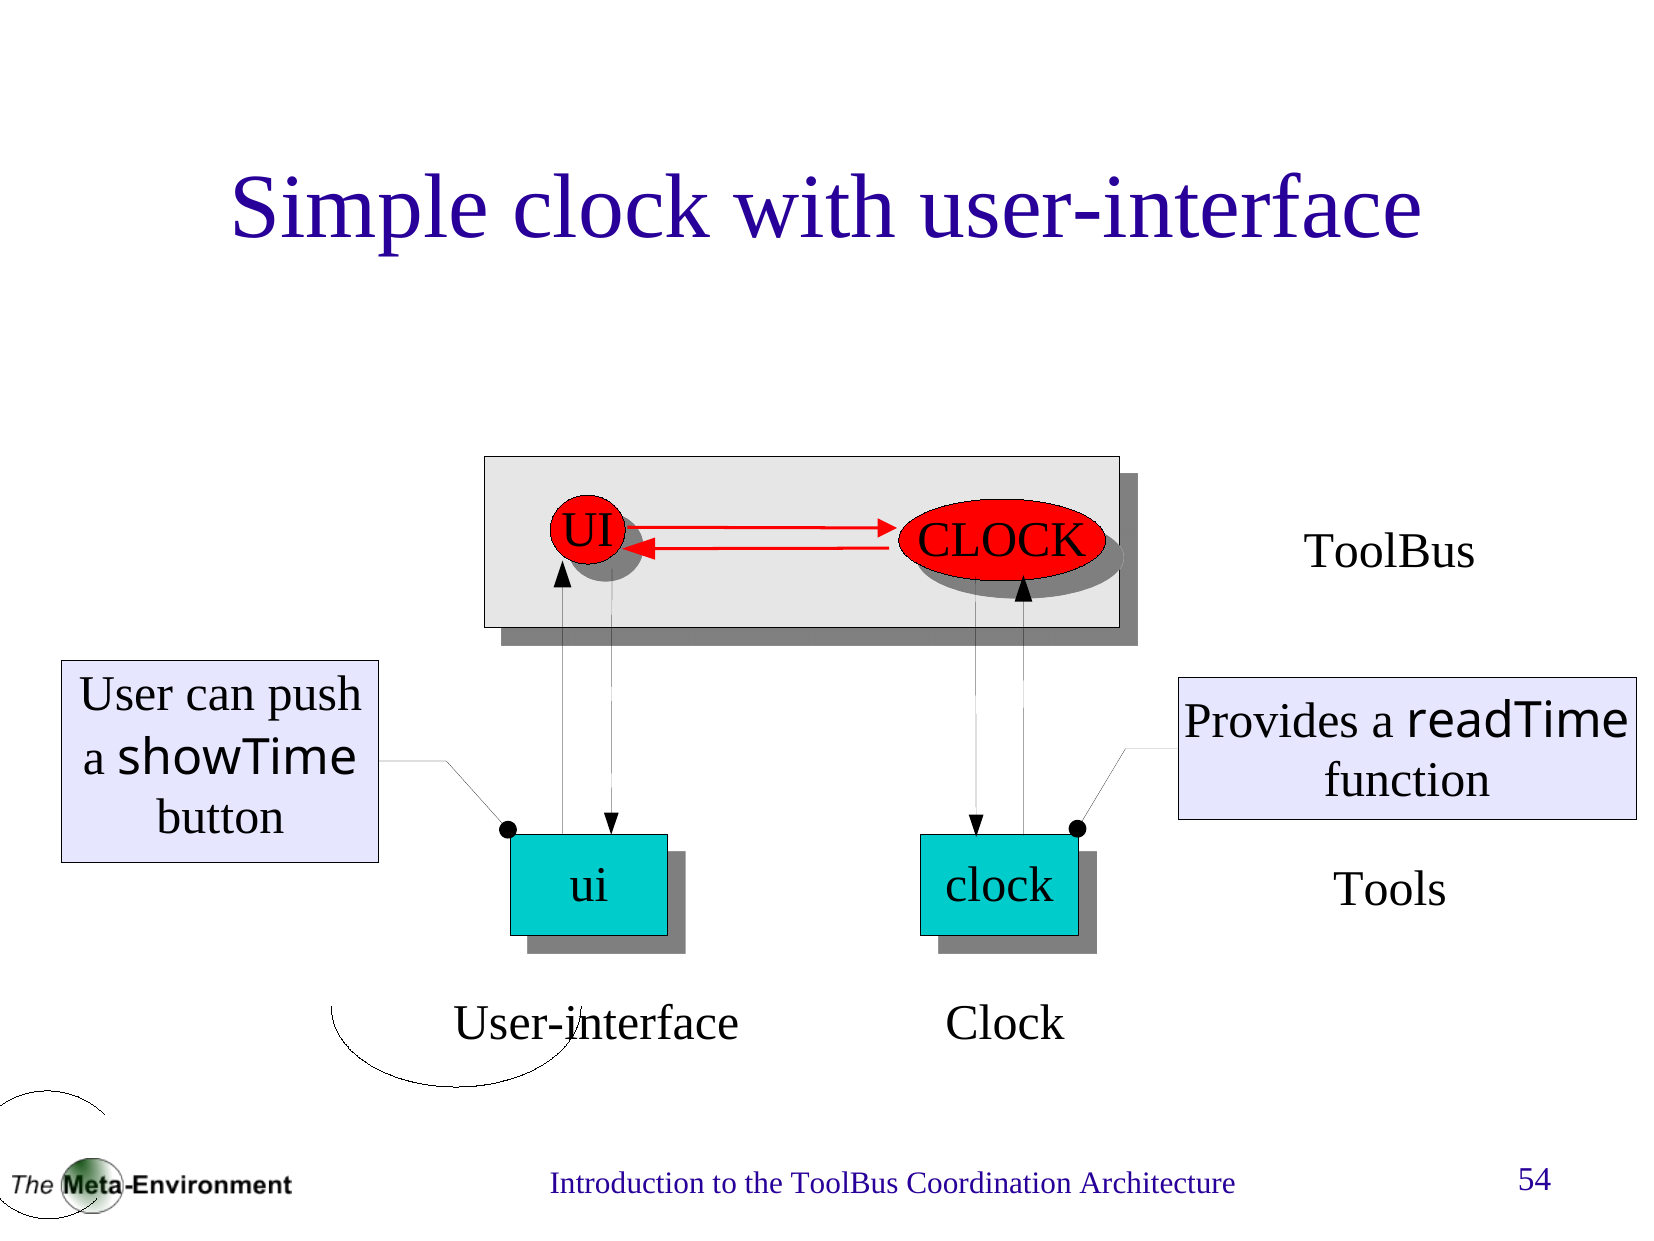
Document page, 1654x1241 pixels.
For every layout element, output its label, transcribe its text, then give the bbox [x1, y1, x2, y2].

text_box ToolBus [1303, 523, 1477, 584]
text_box User-interface [453, 995, 740, 1056]
text_box Clock [945, 994, 1129, 1056]
text_box UI [550, 495, 626, 565]
text_box [484, 456, 1120, 628]
picture [12, 1158, 292, 1214]
text_box Provides a readTime function [1178, 677, 1637, 820]
text_box User can push a showTime button [61, 660, 379, 863]
text_box [976, 580, 1023, 628]
title Simple clock with user-interface [121, 102, 1534, 311]
text_box Tools [1333, 861, 1448, 922]
text_box ui [510, 834, 668, 936]
text_box CLOCK [898, 499, 1106, 581]
text_box clock [920, 834, 1079, 936]
